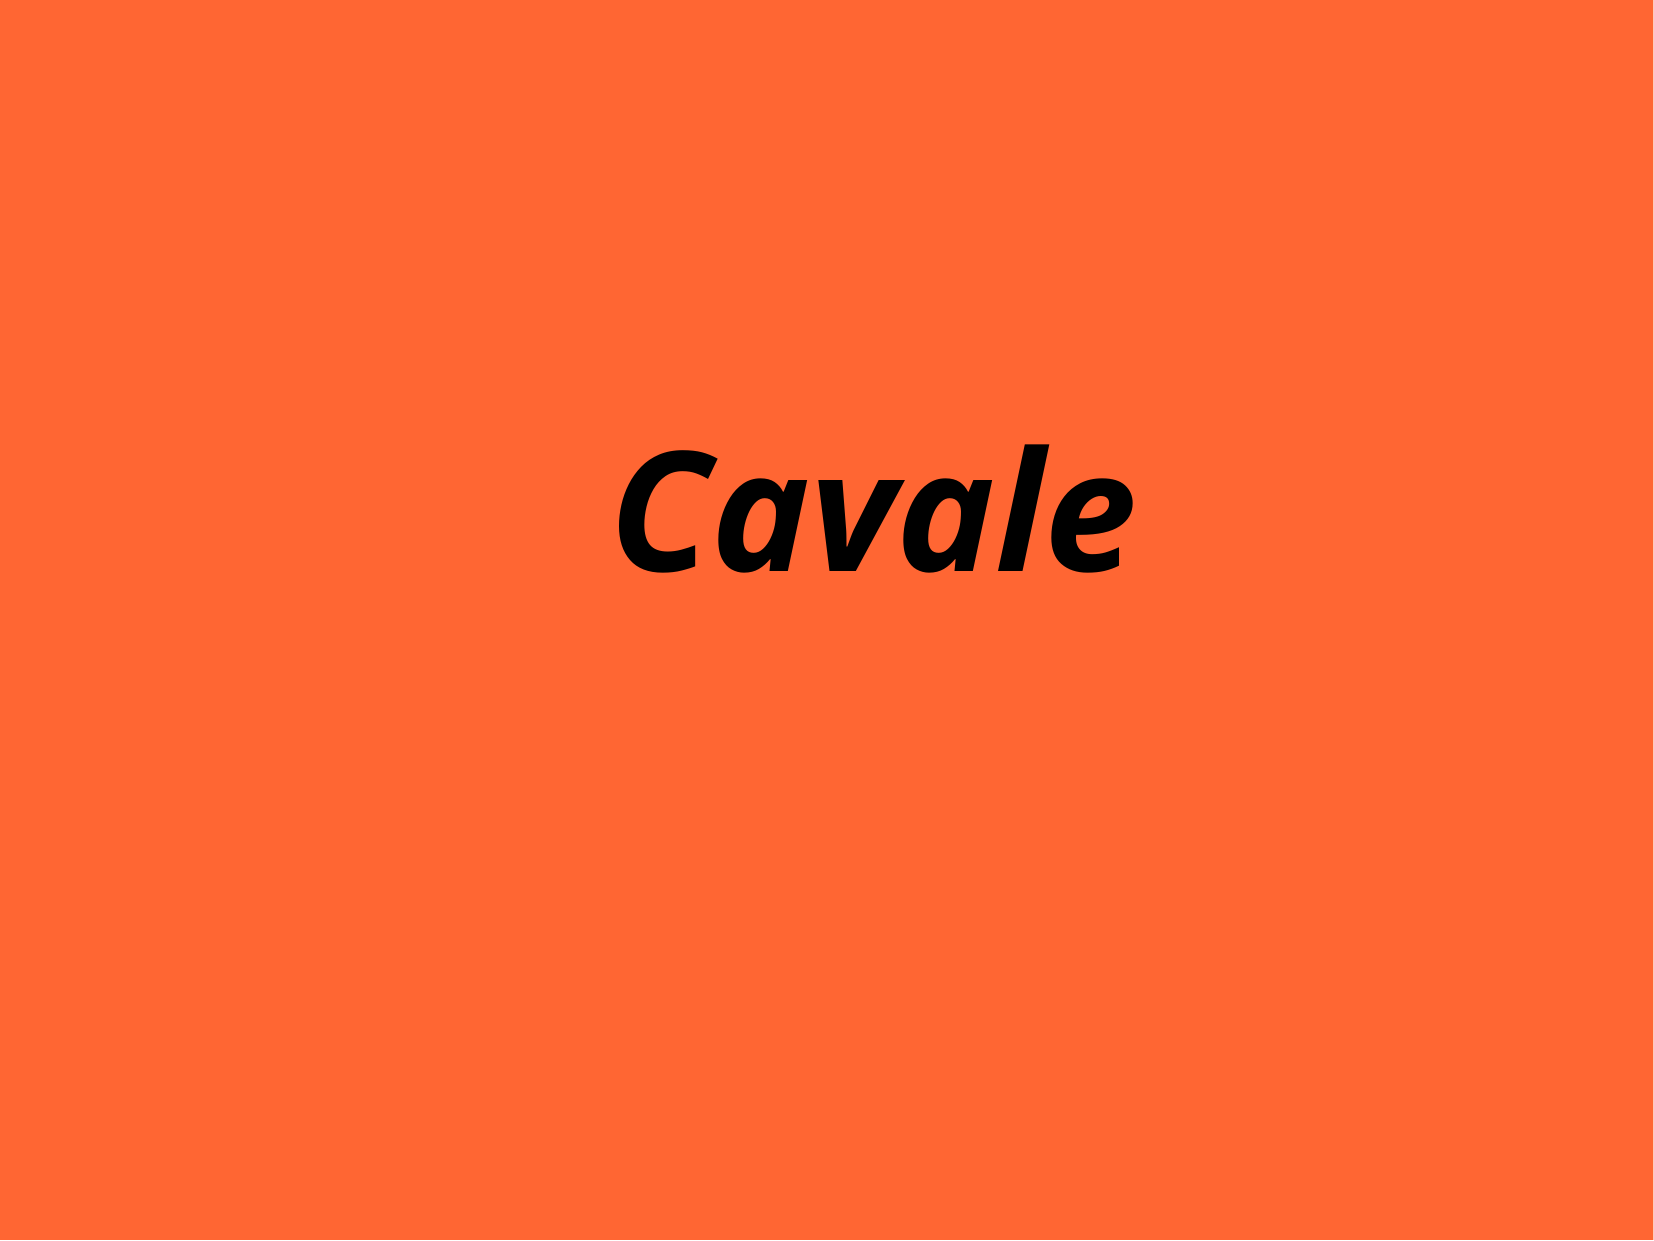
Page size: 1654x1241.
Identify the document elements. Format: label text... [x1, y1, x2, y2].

list Cavale [82, 290, 1571, 1109]
